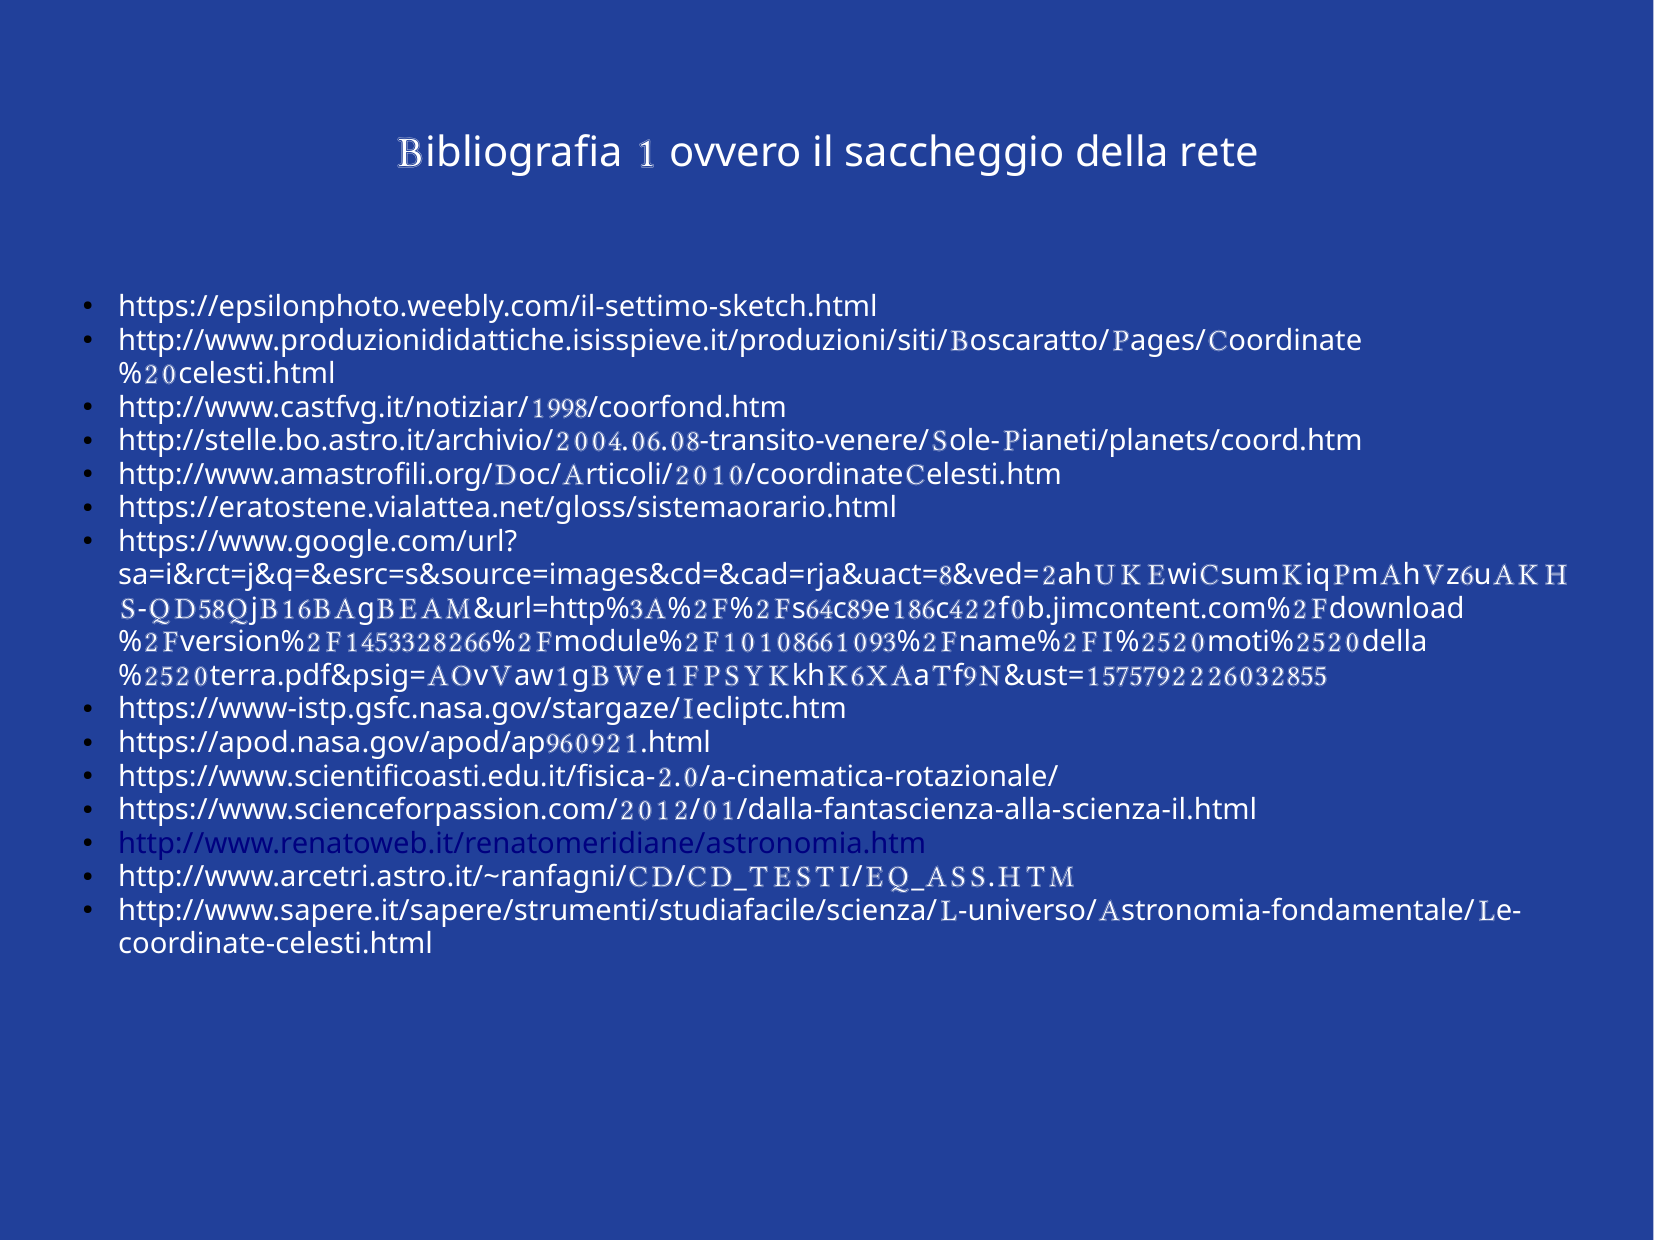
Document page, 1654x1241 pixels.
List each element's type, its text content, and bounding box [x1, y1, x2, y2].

title Bibliografia 1 ovvero il saccheggio della rete [82, 49, 1571, 257]
subtitle https://epsilonphoto.weebly.com/il-settimo-sketch.html http://www.produzionididattiche.isisspieve.it/produzioni/siti/Boscaratto/Pages/Coordinate%20celesti.html http://www.castfvg.it/notiziar/1998/coorfond.htm http://stelle.bo.astro.it/archivio/2004.06.08-transito-venere/Sole-Pianeti/planets/coord.htm http://www.amastrofili.org/Doc/Articoli/2010/coordinateCelesti.htm https://eratostene.vialattea.net/gloss/sistemaorario.html https://www.google.com/url?sa=i&rct=j&q=&esrc=s&source=images&cd=&cad=rja&uact=8&ved=2ahUKEwiCsumKiqPmAhVz6uAKHS-QD58QjB16BAgBEAM&url=http%3A%2F%2Fs64c89e186c422f0b.jimcontent.com%2Fdownload%2Fversion%2F1453328266%2Fmodule%2F10108661093%2Fname%2FI%2520moti%2520della%2520terra.pdf&psig=AOvVaw1gBWe1FPSYKkhK6XAaTf9N&ust=1575792226032855 https://www-istp.gsfc.nasa.gov/stargaze/Iecliptc.htm https://apod.nasa.gov/apod/ap960921.html https://www.scientificoasti.edu.it/fisica-2.0/a-cinematica-rotazionale/ https://www.scienceforpassion.com/2012/01/dalla-fantascienza-alla-scienza-il.html http://www.renatoweb.it/renatomeridiane/astronomia.htm http://www.arcetri.astro.it/~ranfagni/CD/CD_TESTI/EQ_ASS.HTM http://www.sapere.it/sapere/strumenti/studiafacile/scienza/L-universo/Astronomia-fondamentale/Le-coordinate-celesti.html [82, 290, 1571, 1134]
